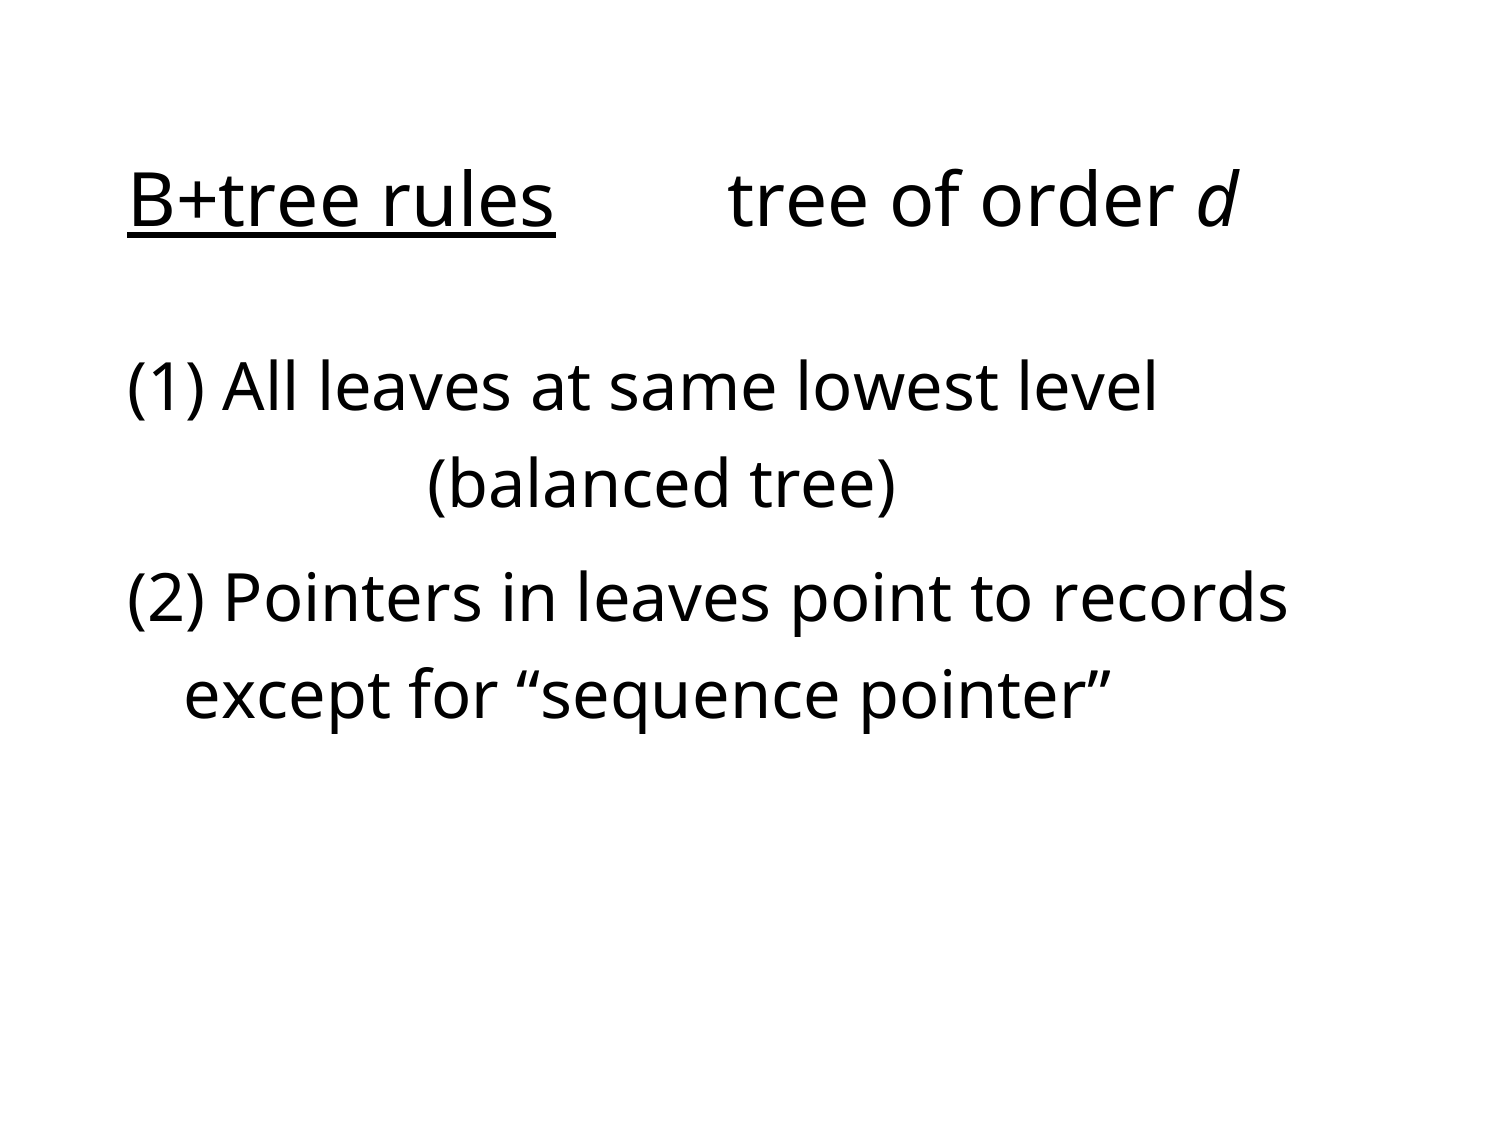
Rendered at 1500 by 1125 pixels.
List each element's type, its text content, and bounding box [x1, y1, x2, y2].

title B+tree rules tree of order d [112, 99, 1500, 288]
list (1) All leaves at same lowest level (balanced tree) (2) Pointers in leaves point to records except for “sequence pointer” [112, 324, 1388, 1000]
